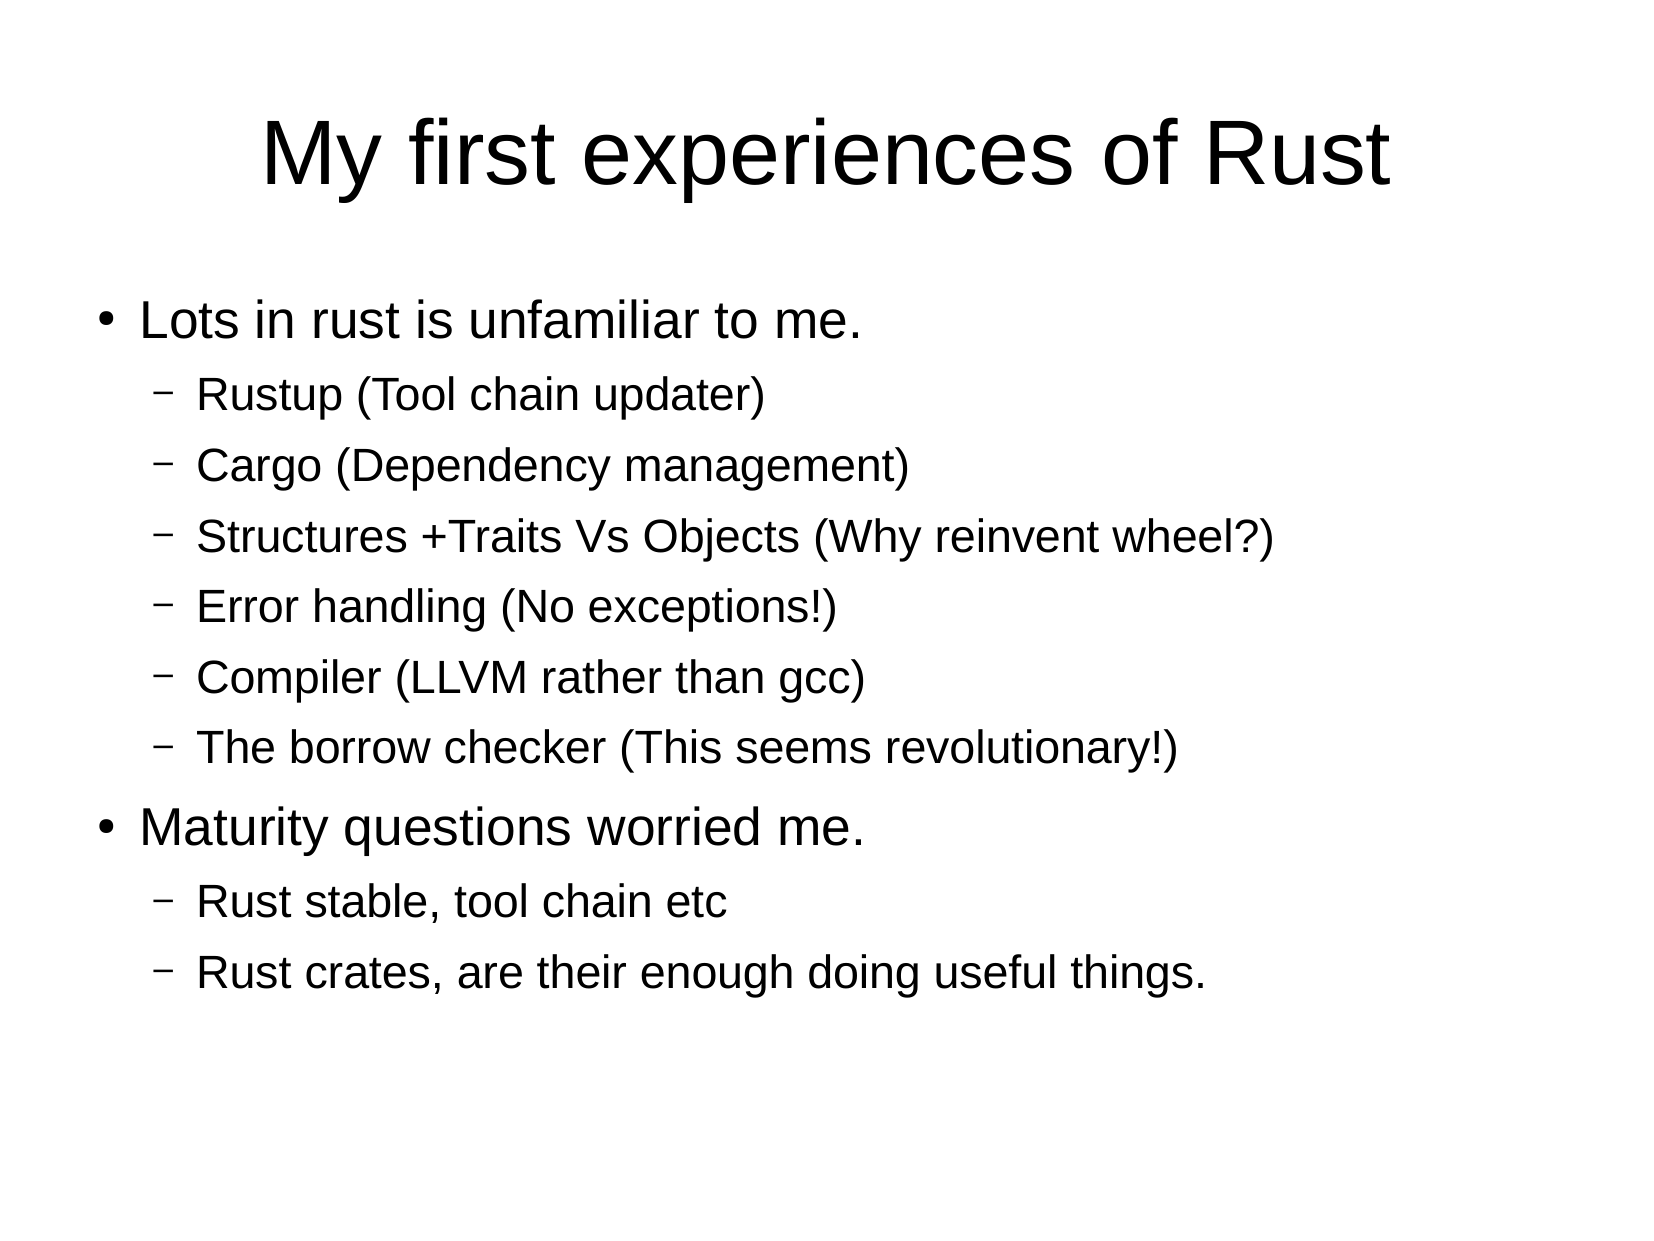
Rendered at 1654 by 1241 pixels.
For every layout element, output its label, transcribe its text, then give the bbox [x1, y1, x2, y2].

list Lots in rust is unfamiliar to me. Rustup (Tool chain updater) Cargo (Dependency management) Structures +Traits Vs Objects (Why reinvent wheel?) Error handling (No exceptions!) Compiler (LLVM rather than gcc) The borrow checker (This seems revolutionary!) Maturity questions worried me. Rust stable, tool chain etc Rust crates, are their enough doing useful things. [82, 290, 1571, 1010]
title My first experiences of Rust [82, 49, 1571, 257]
